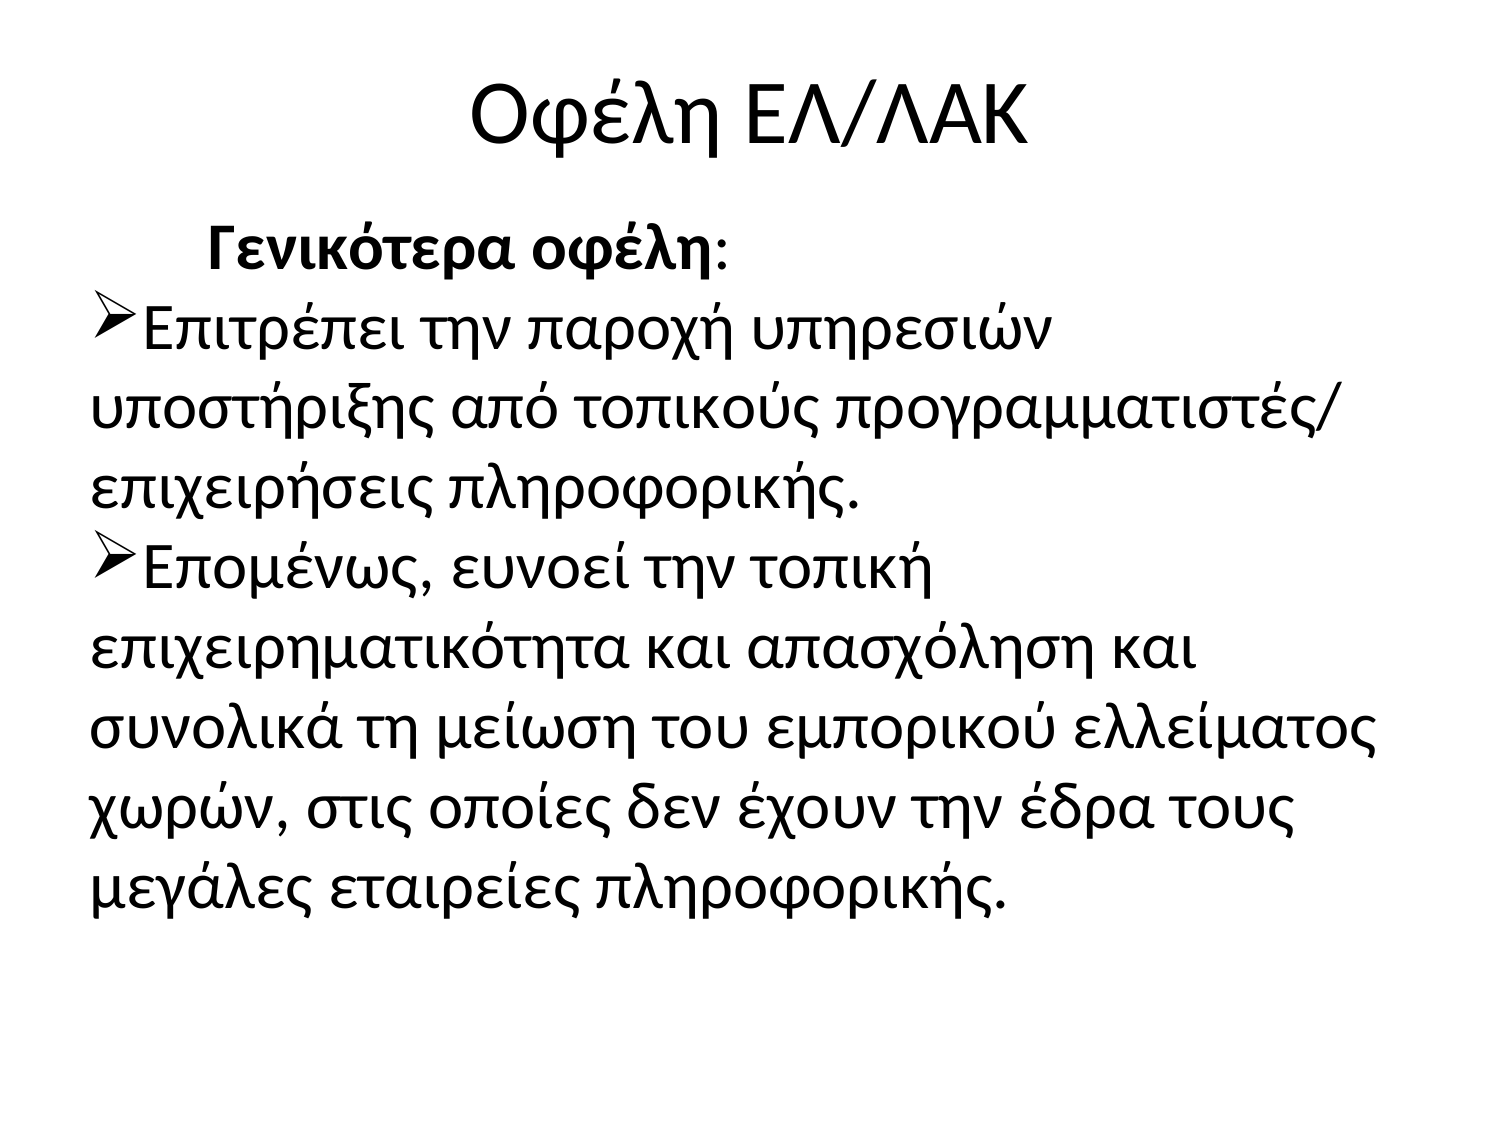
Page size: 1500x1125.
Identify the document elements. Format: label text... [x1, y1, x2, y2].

text_box Οφέλη ΕΛ/ΛΑΚ [75, 45, 1426, 195]
text_box Γενικότερα οφέλη: Επιτρέπει την παροχή υπηρεσιών υποστήριξης από τοπικούς προγραμματιστές/ επιχειρήσεις πληροφορικής. Επομένως, ευνοεί την τοπική επιχειρηματικότητα και απασχόληση και συνολικά τη μείωση του εμπορικού ελλείματος χωρών, στις οποίες δεν έχουν την έδρα τους μεγάλες εταιρείες πληροφορικής. [75, 195, 1426, 938]
